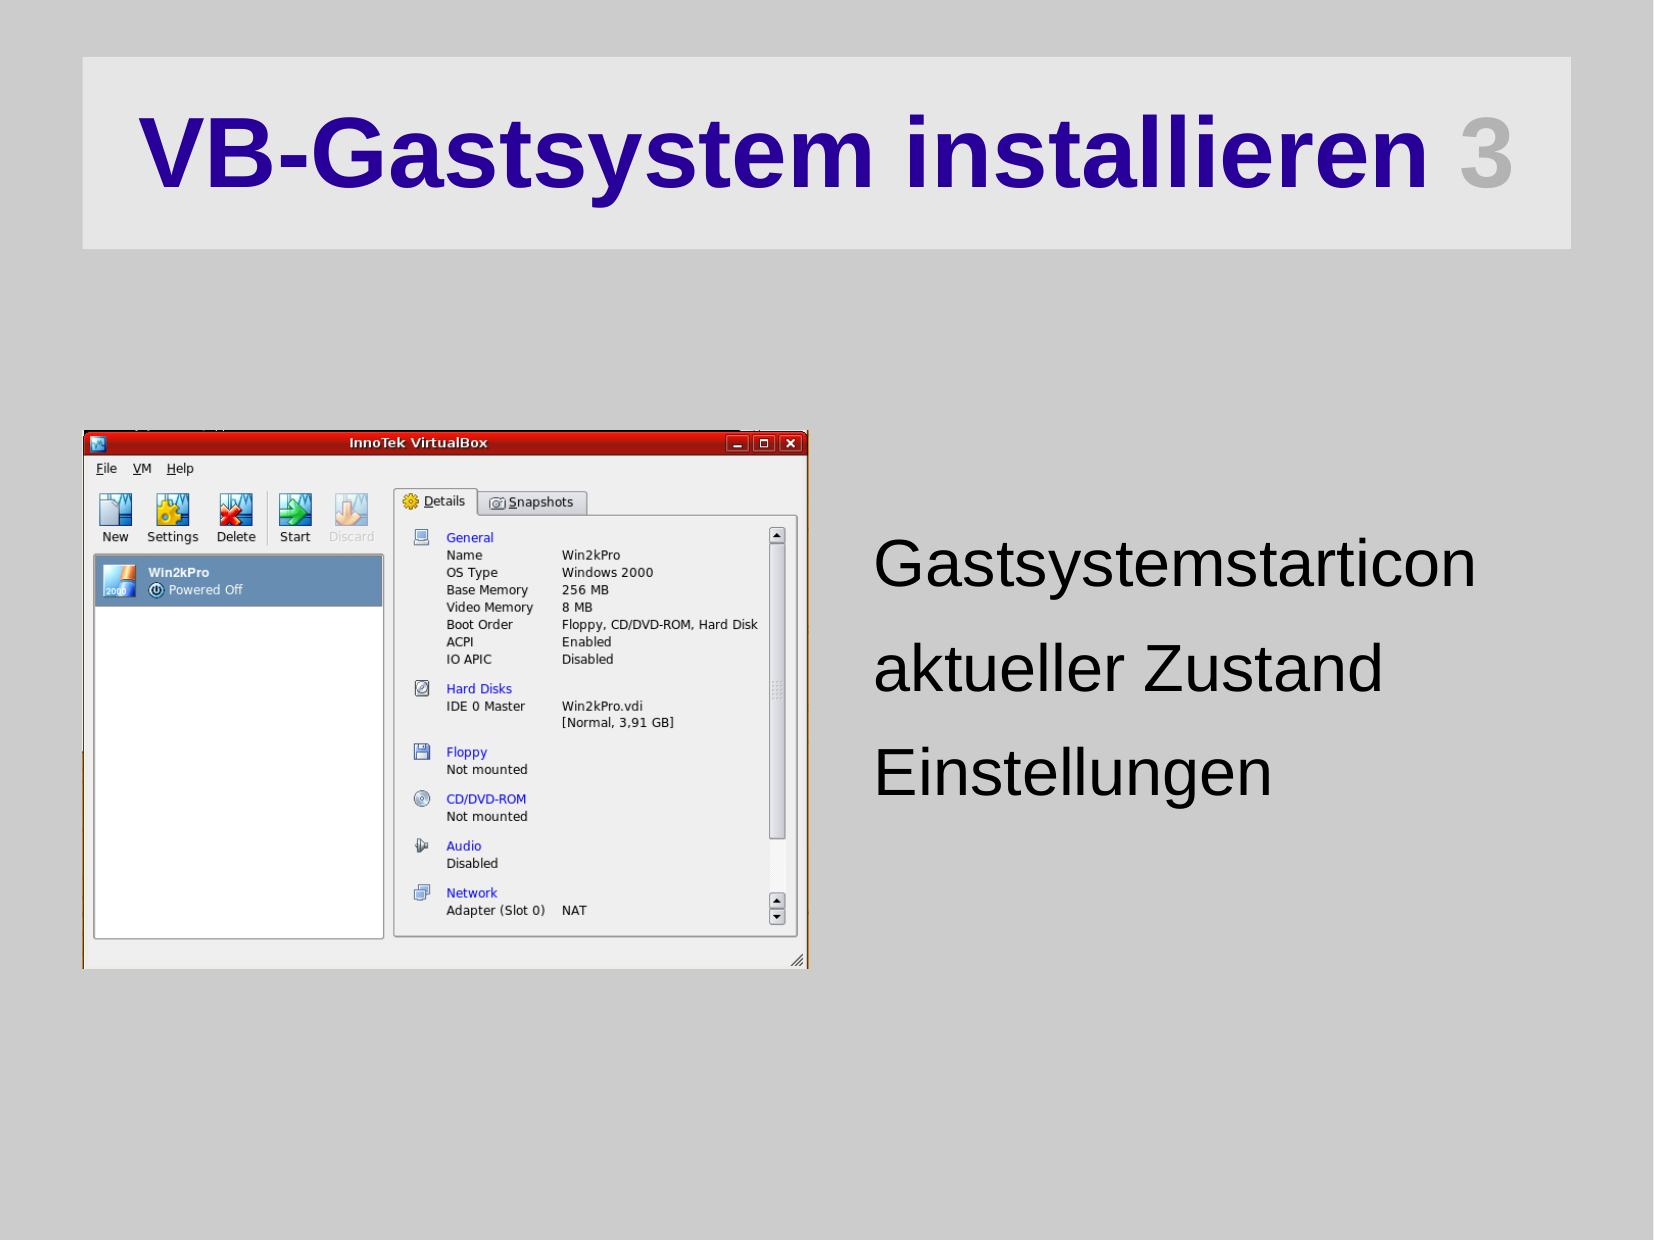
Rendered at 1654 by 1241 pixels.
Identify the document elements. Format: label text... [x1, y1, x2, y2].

picture [82, 430, 809, 969]
title VB-Gastsystem installieren 3 [82, 56, 1571, 250]
list Gastsystemstarticon aktueller Zustand Einstellungen [856, 526, 1583, 857]
